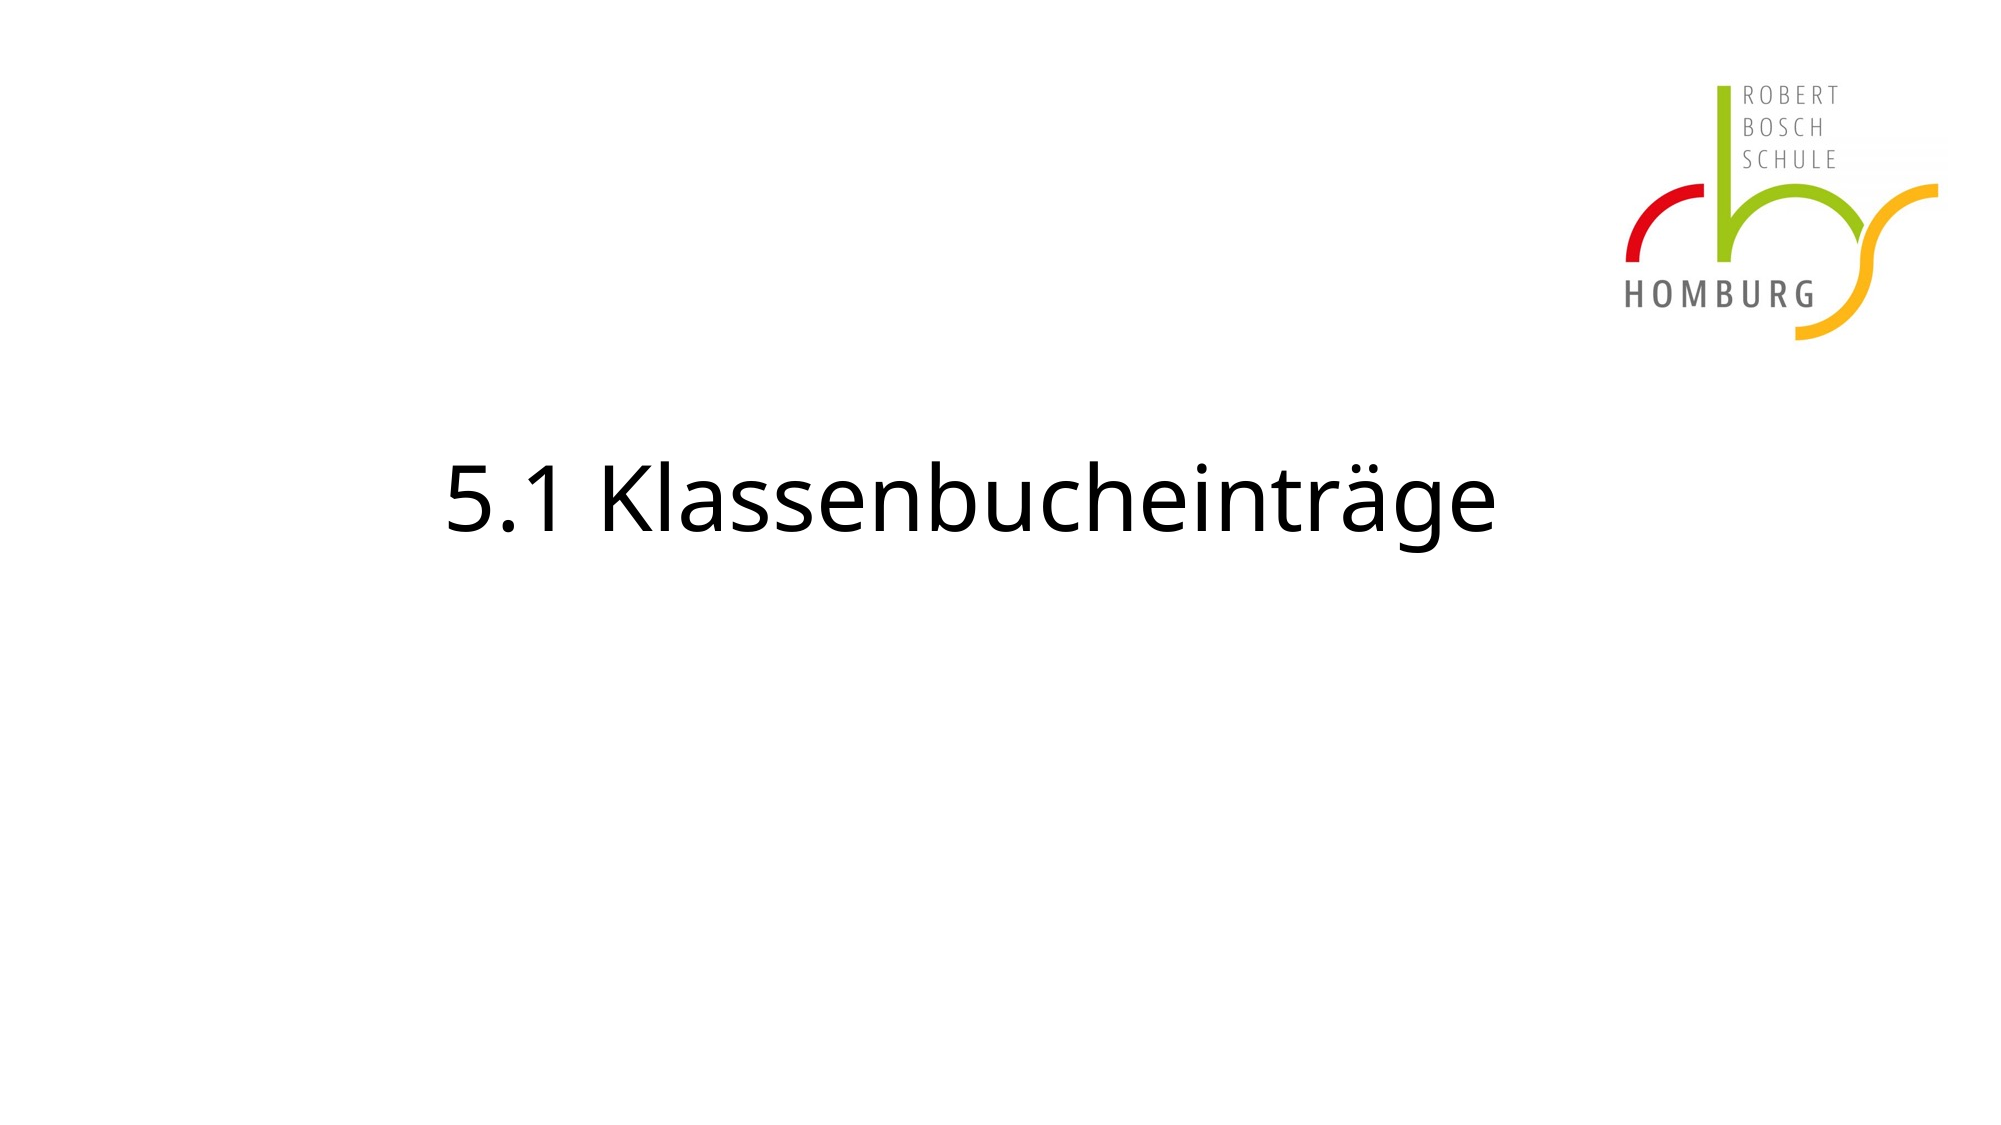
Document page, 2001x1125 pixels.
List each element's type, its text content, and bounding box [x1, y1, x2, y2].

picture [1616, 47, 1948, 379]
text_box 5.1 Klassenbucheinträge [222, 444, 1723, 837]
